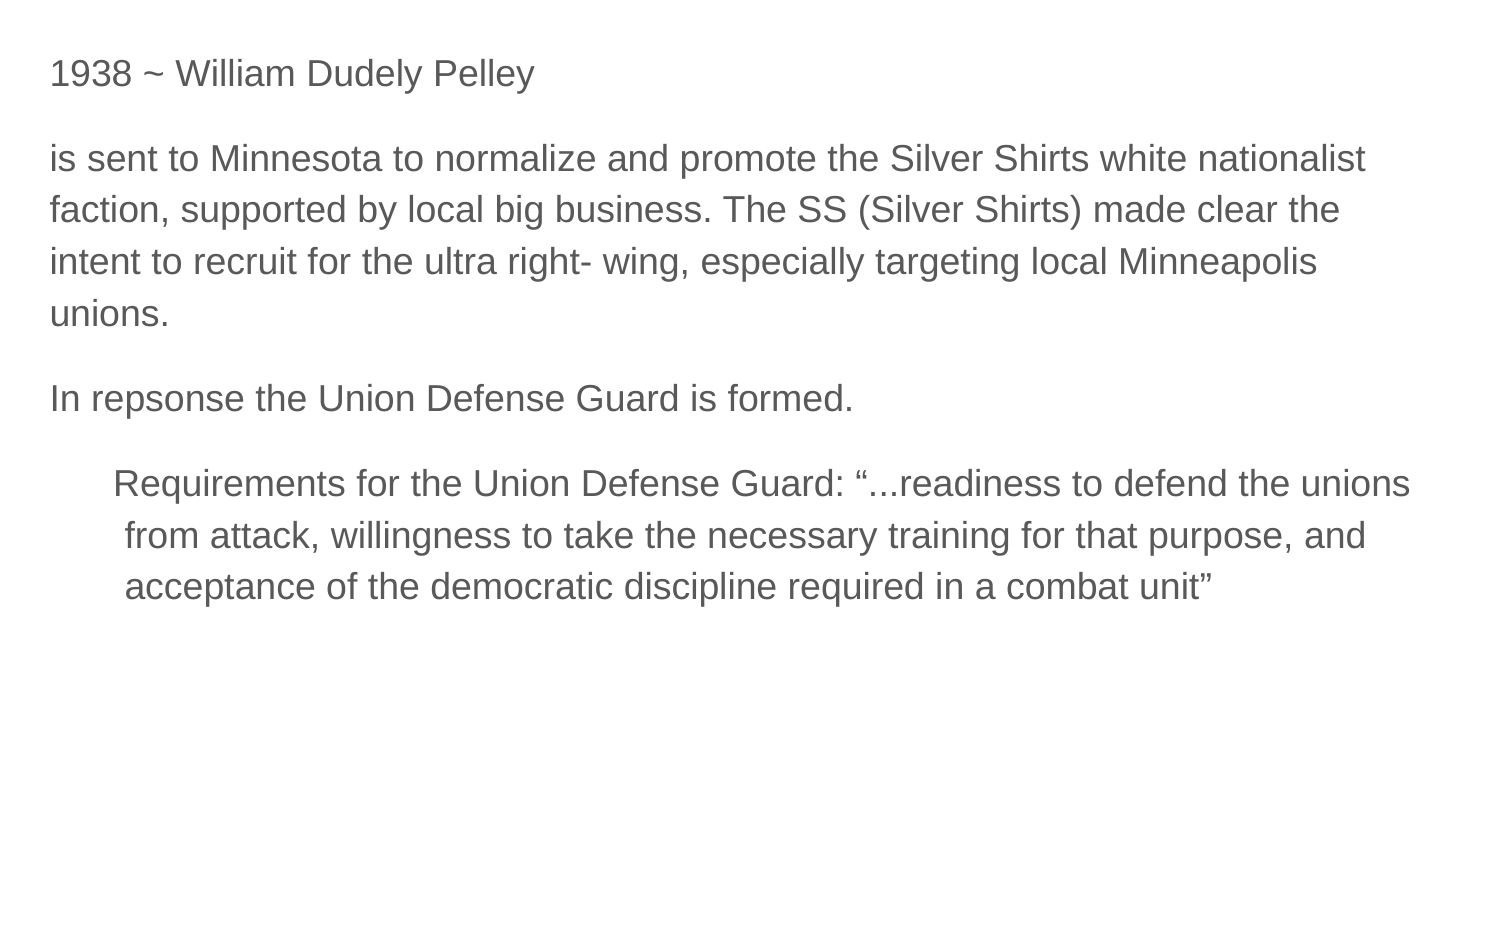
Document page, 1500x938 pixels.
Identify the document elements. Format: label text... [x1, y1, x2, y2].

text_box 1938 ~ William Dudely Pelley is sent to Minnesota to normalize and promote the Silver Shirts white nationalist faction, supported by local big business. The SS (Silver Shirts) made clear the intent to recruit for the ultra right- wing, especially targeting local Minneapolis unions. In repsonse the Union Defense Guard is formed. Requirements for the Union Defense Guard: “...readiness to defend the unions from attack, willingness to take the necessary training for that purpose, and acceptance of the democratic discipline required in a combat unit” [34, 26, 1454, 887]
